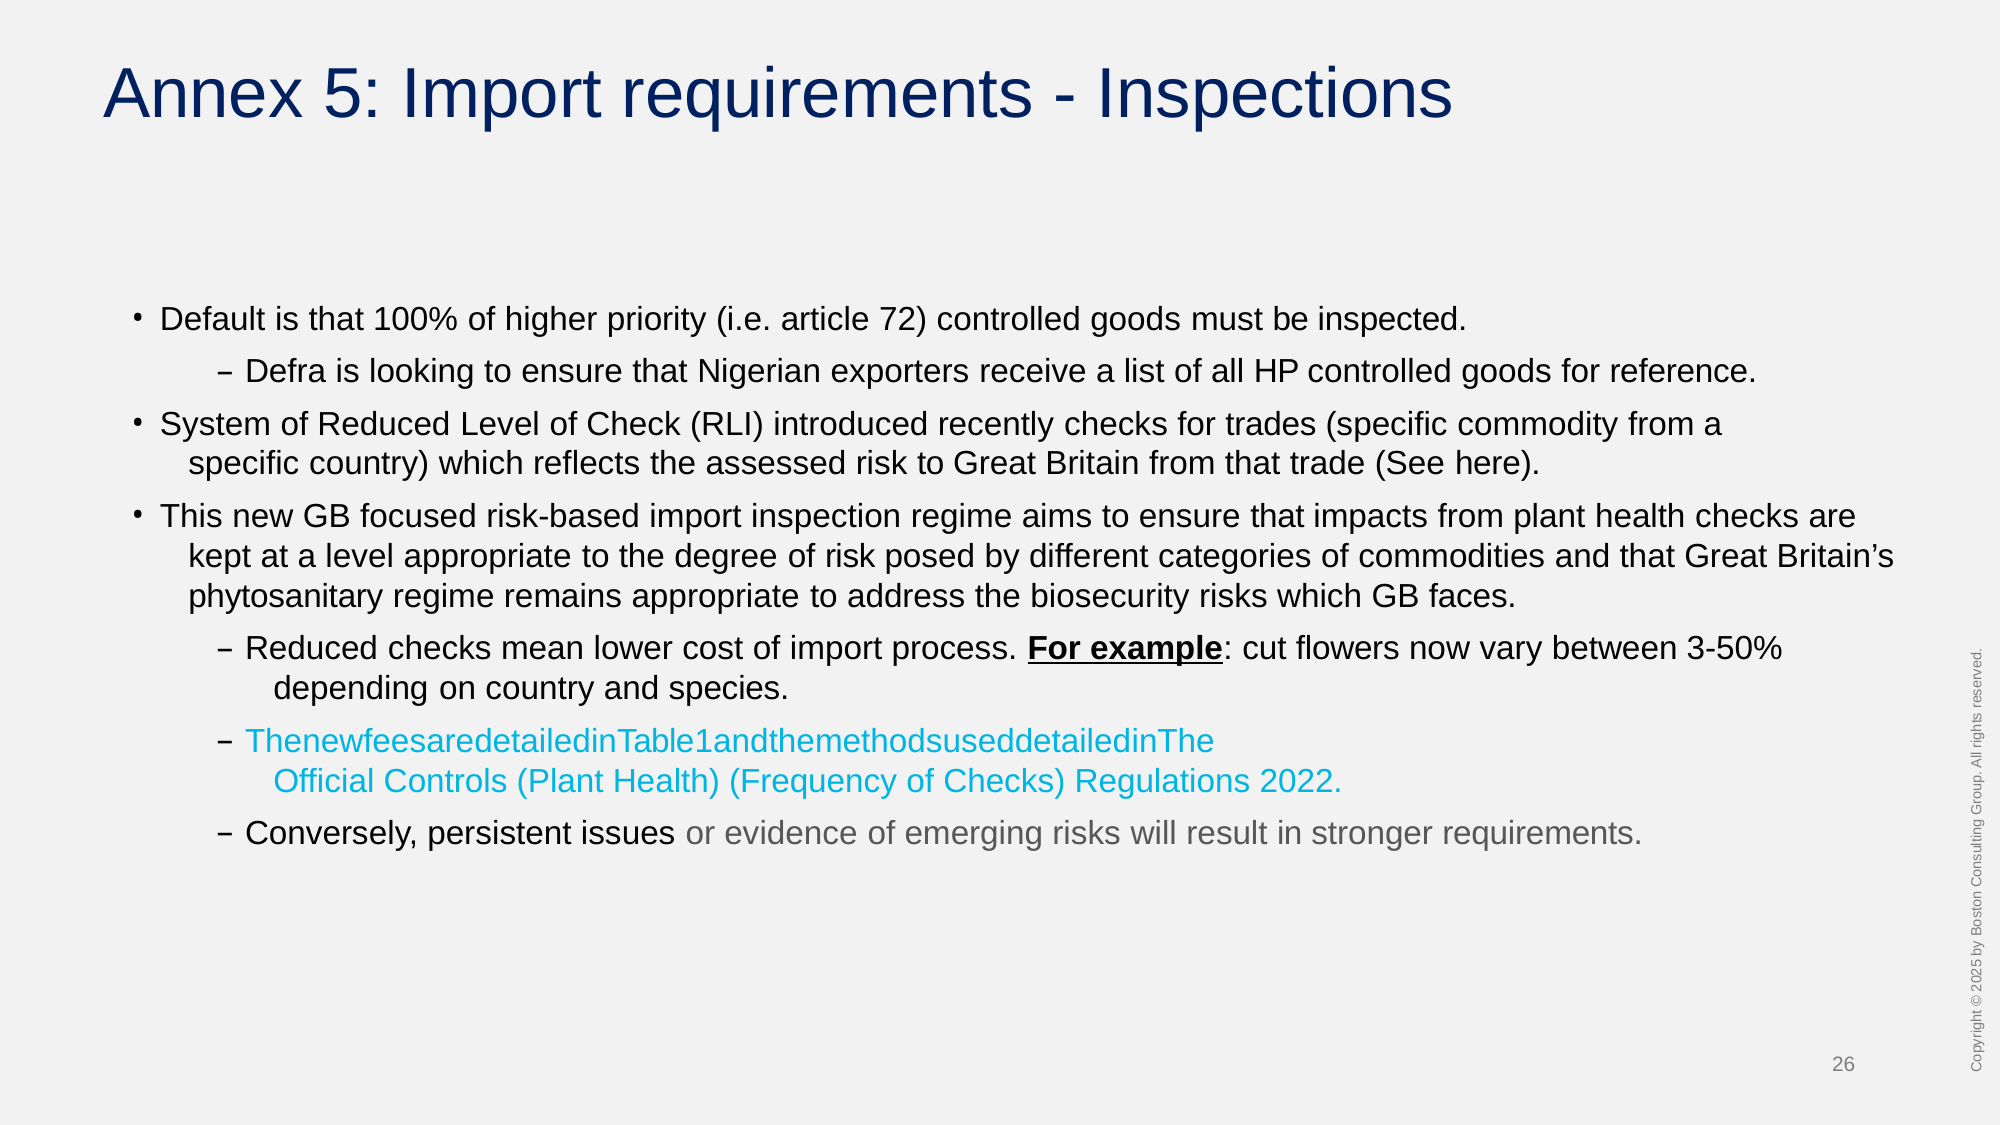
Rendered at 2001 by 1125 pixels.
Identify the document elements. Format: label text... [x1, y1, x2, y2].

title Annex 5: Import requirements - Inspections [103, 55, 1897, 134]
text_box Default is that 100% of higher priority (i.e. article 72) controlled goods must be inspected. Defra is looking to ensure that Nigerian exporters receive a list of all HP controlled goods for reference. System of Reduced Level of Check (RLI) introduced recently checks for trades (specific commodity from a specific country) which reflects the assessed risk to Great Britain from that trade (See here). This new GB focused risk-based import inspection regime aims to ensure that impacts from plant health checks are kept at a level appropriate to the degree of risk posed by different categories of commodities and that Great Britain’s phytosanitary regime remains appropriate to address the biosecurity risks which GB faces. Reduced checks mean lower cost of import process. For example: cut flowers now vary between 3-50% depending on country and species. The new fees are detailed in Table 1 and the methods used detailed in The Official Controls (Plant Health) (Frequency of Checks) Regulations 2022. Conversely, persistent issues or evidence of emerging risks will result in stronger requirements. [103, 296, 1897, 877]
